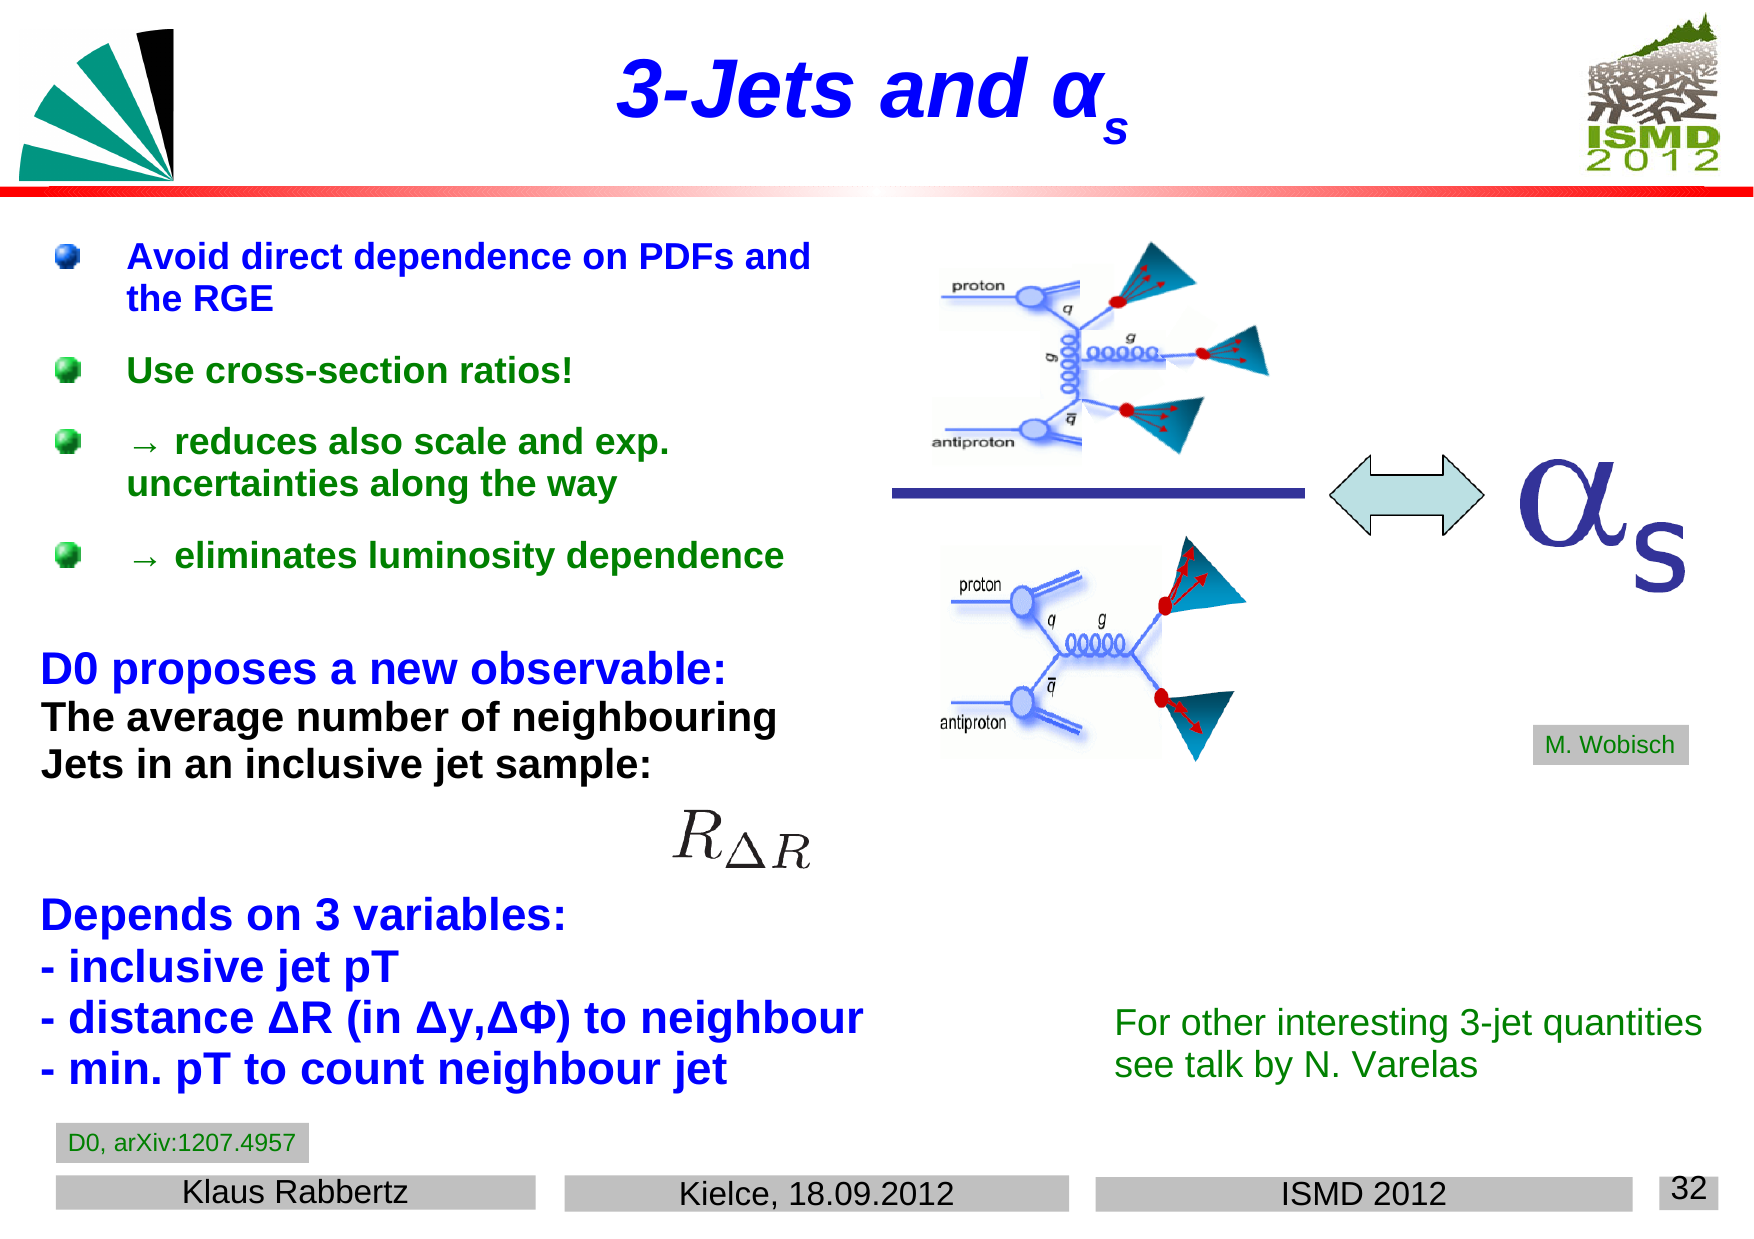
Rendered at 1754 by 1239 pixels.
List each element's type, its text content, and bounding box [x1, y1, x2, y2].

text_box D0, arXiv:1207.4957 [56, 1122, 309, 1163]
text_box For other interesting 3-jet quantities see talk by N. Varelas [1102, 995, 1716, 1092]
title 3-Jets and αs [220, 16, 1525, 182]
picture [887, 233, 1701, 770]
text_box D0 proposes a new observable: The average number of neighbouring Jets in an inclusive jet sample: Depends on 3 variables: - inclusive jet pT - distance ΔR (in Δy,ΔΦ) to neighbour - min. pT to count neighbour jet [29, 636, 877, 1101]
picture [1579, 5, 1727, 177]
picture [664, 804, 825, 875]
text_box M. Wobisch [1533, 724, 1689, 765]
picture [19, 29, 174, 183]
list Avoid direct dependence on PDFs and the RGE Use cross-section ratios! → reduces also scale and exp. uncertainties along the way → eliminates luminosity dependence [43, 235, 826, 608]
